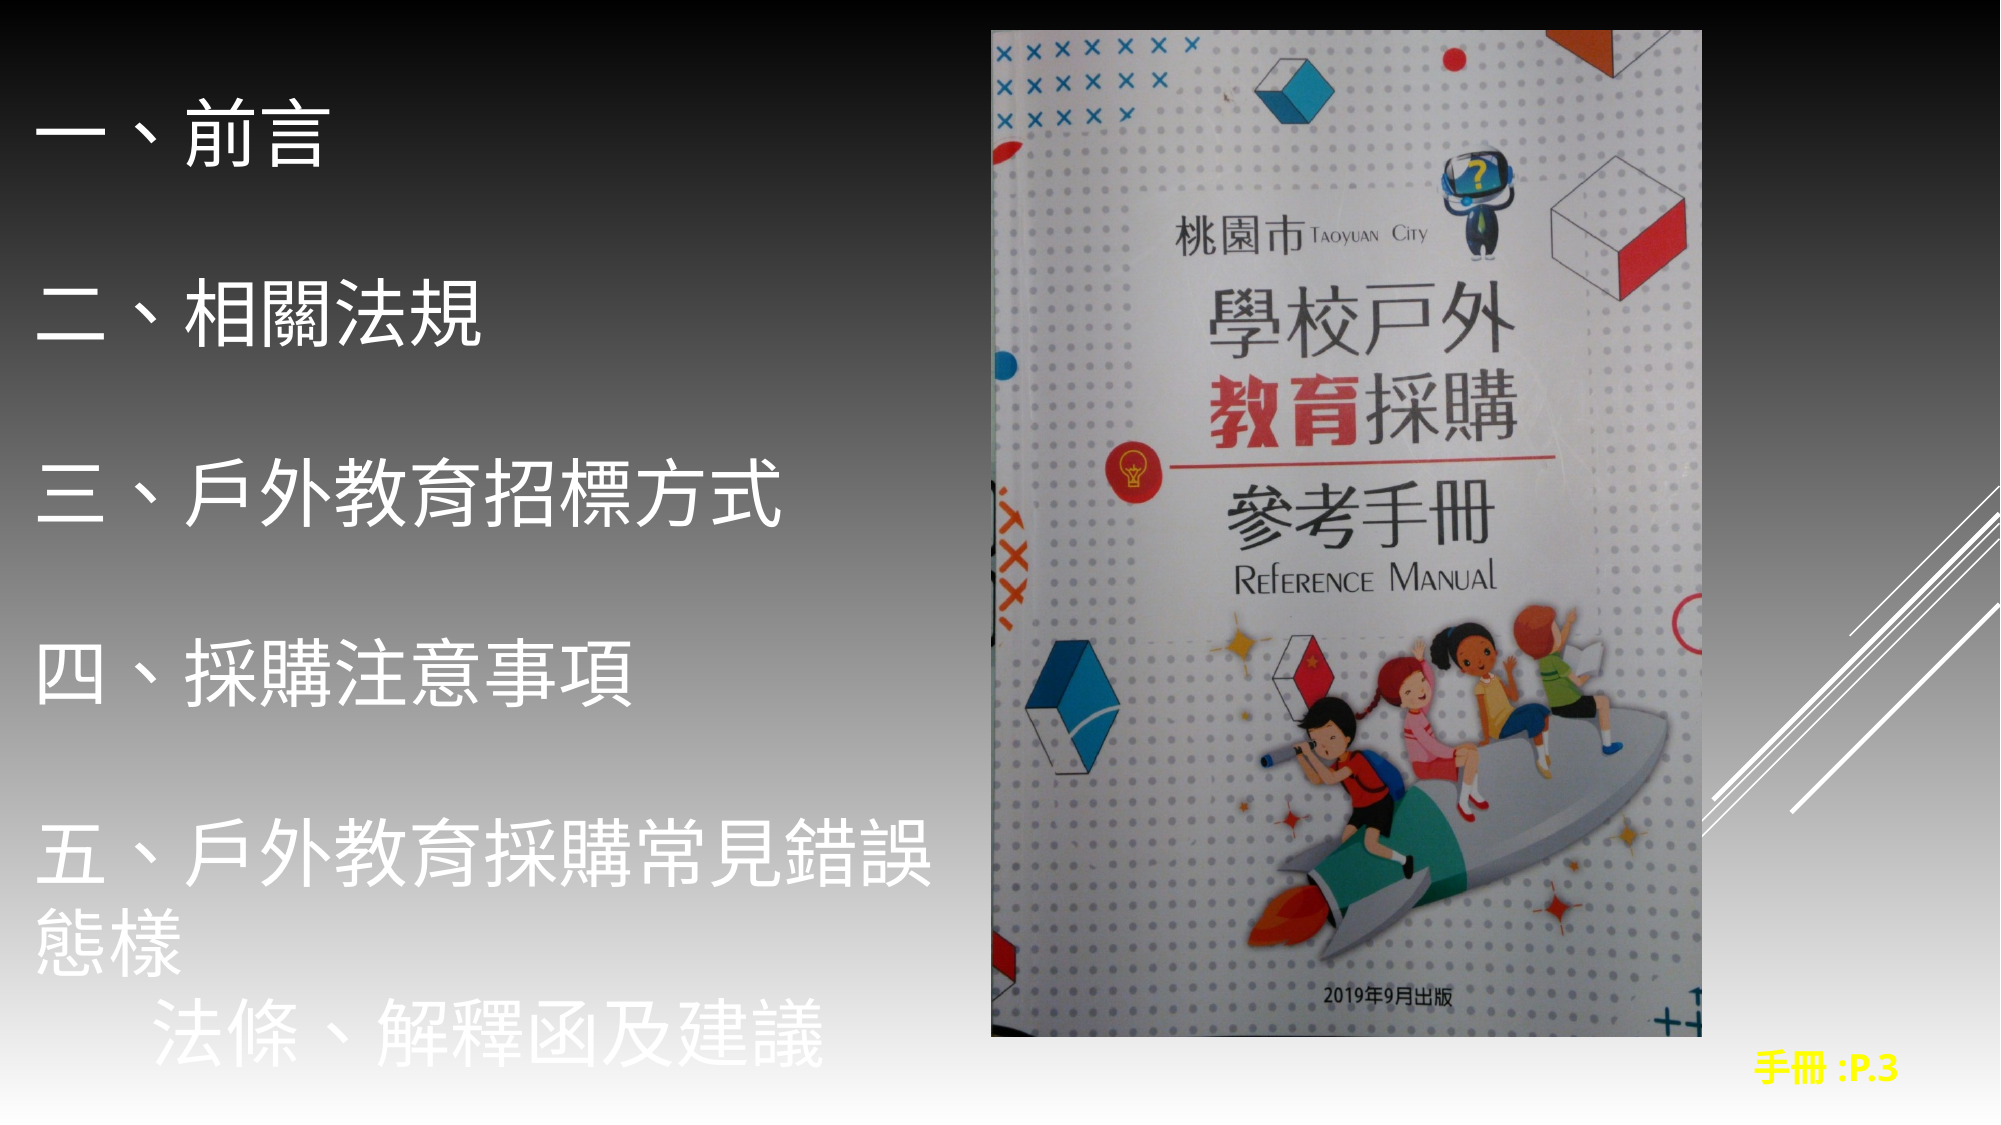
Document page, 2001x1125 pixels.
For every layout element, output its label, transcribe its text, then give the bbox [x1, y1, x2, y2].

text_box 手冊:P.3 [1738, 1036, 1997, 1097]
picture [991, 30, 1702, 1037]
title 一、前言 二、相關法規 三、戶外教育招標方式 四、採購注意事項 五、戶外教育採購常見錯誤態樣 法條、解釋函及建議 [18, 79, 991, 988]
